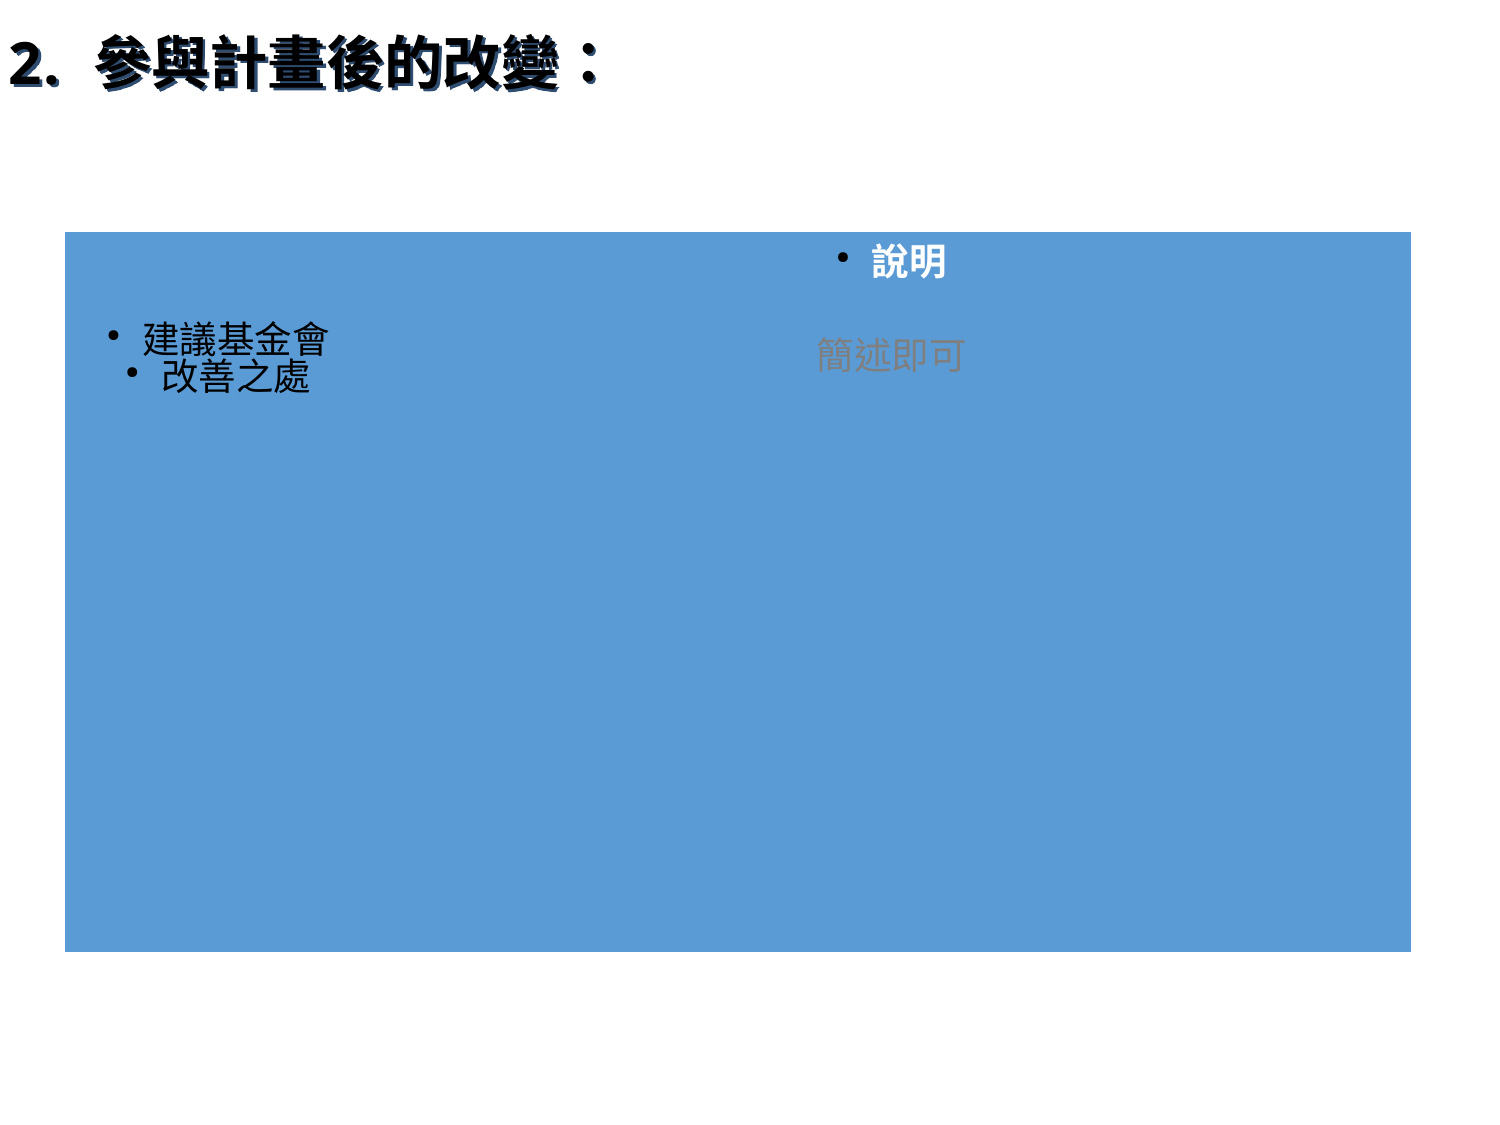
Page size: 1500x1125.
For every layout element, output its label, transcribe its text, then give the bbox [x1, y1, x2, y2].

table_header [65, 232, 372, 326]
table_cell 簡述即可 [372, 326, 1411, 952]
table_cell 建議基金會 改善之處 [65, 326, 372, 952]
table_header 說明 [372, 232, 1411, 326]
text_box 參與計畫後的改變： [0, 19, 998, 174]
